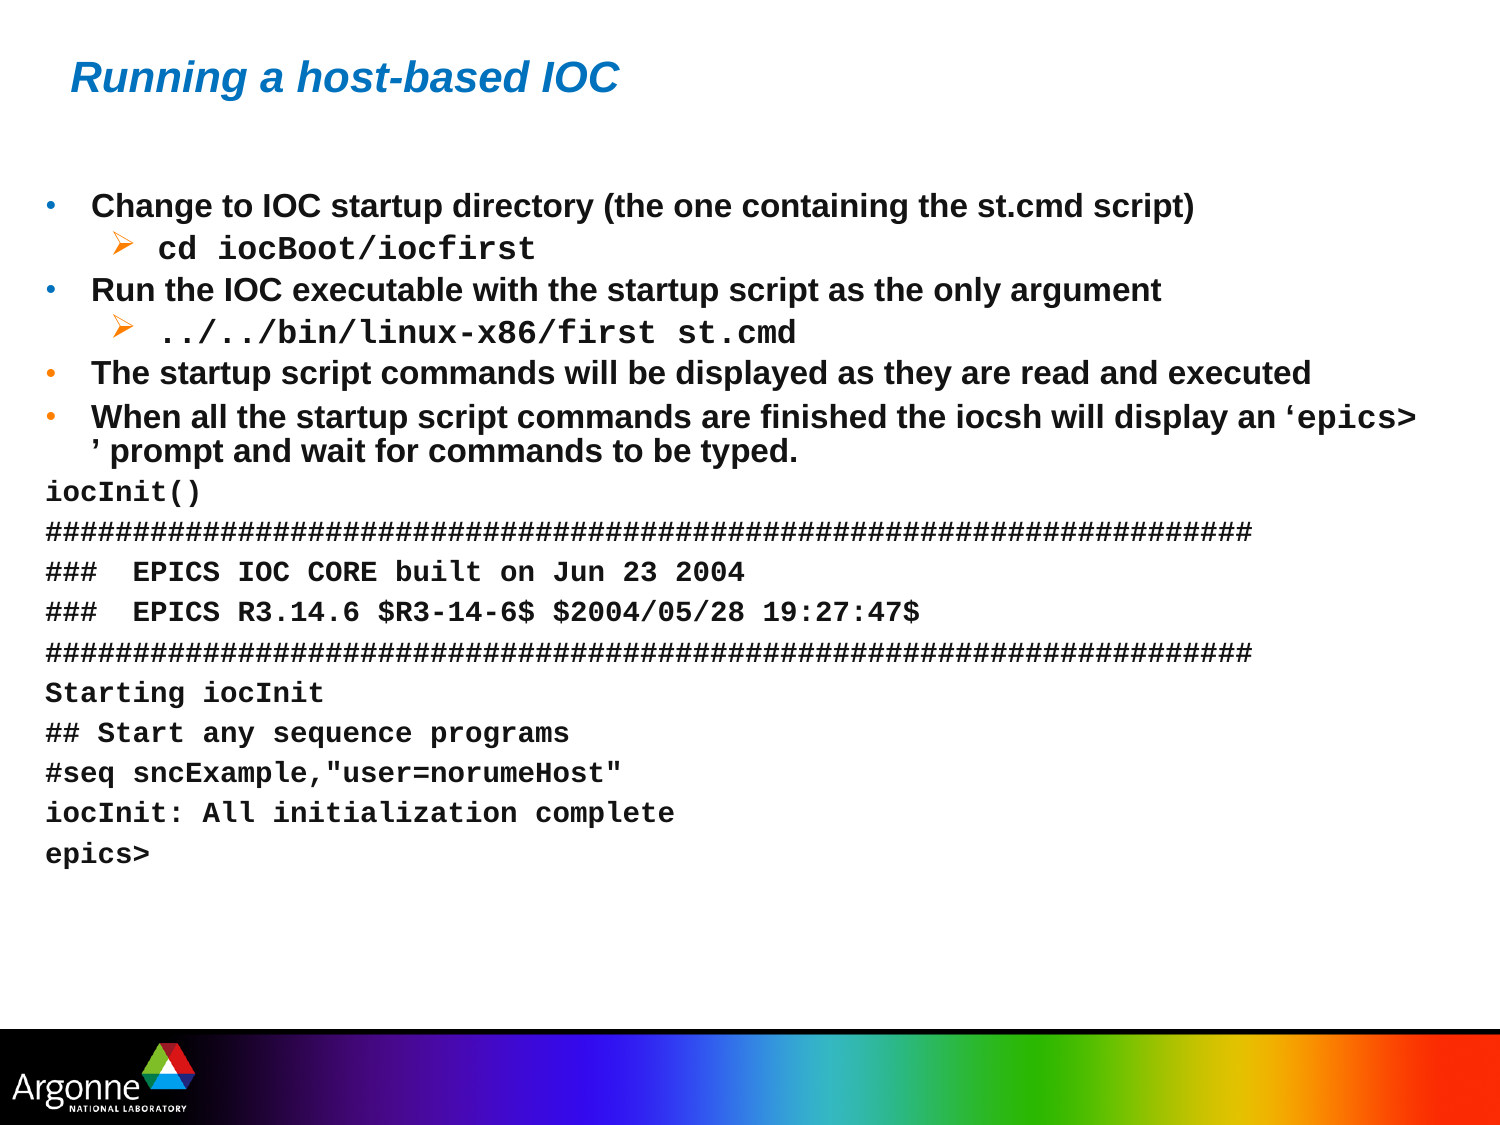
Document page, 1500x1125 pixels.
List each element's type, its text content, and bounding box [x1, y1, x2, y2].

title Running a host-based IOC [55, 57, 1361, 113]
list Change to IOC startup directory (the one containing the st.cmd script) cd iocBoot/iocfirst Run the IOC executable with the startup script as the only argument ../../bin/linux-x86/first st.cmd The startup script commands will be displayed as they are read and executed When all the startup script commands are finished the iocsh will display an ‘epics> ’ prompt and wait for commands to be typed. iocInit() ##################################################################### ### EPICS IOC CORE built on Jun 23 2004 ### EPICS R3.14.6 $R3-14-6$ $2004/05/28 19:27:47$ ##################################################################### Starting iocInit ## Start any sequence programs #seq sncExample,"user=norumeHost" iocInit: All initialization complete epics> [30, 183, 1447, 914]
picture [0, 1029, 1500, 1125]
